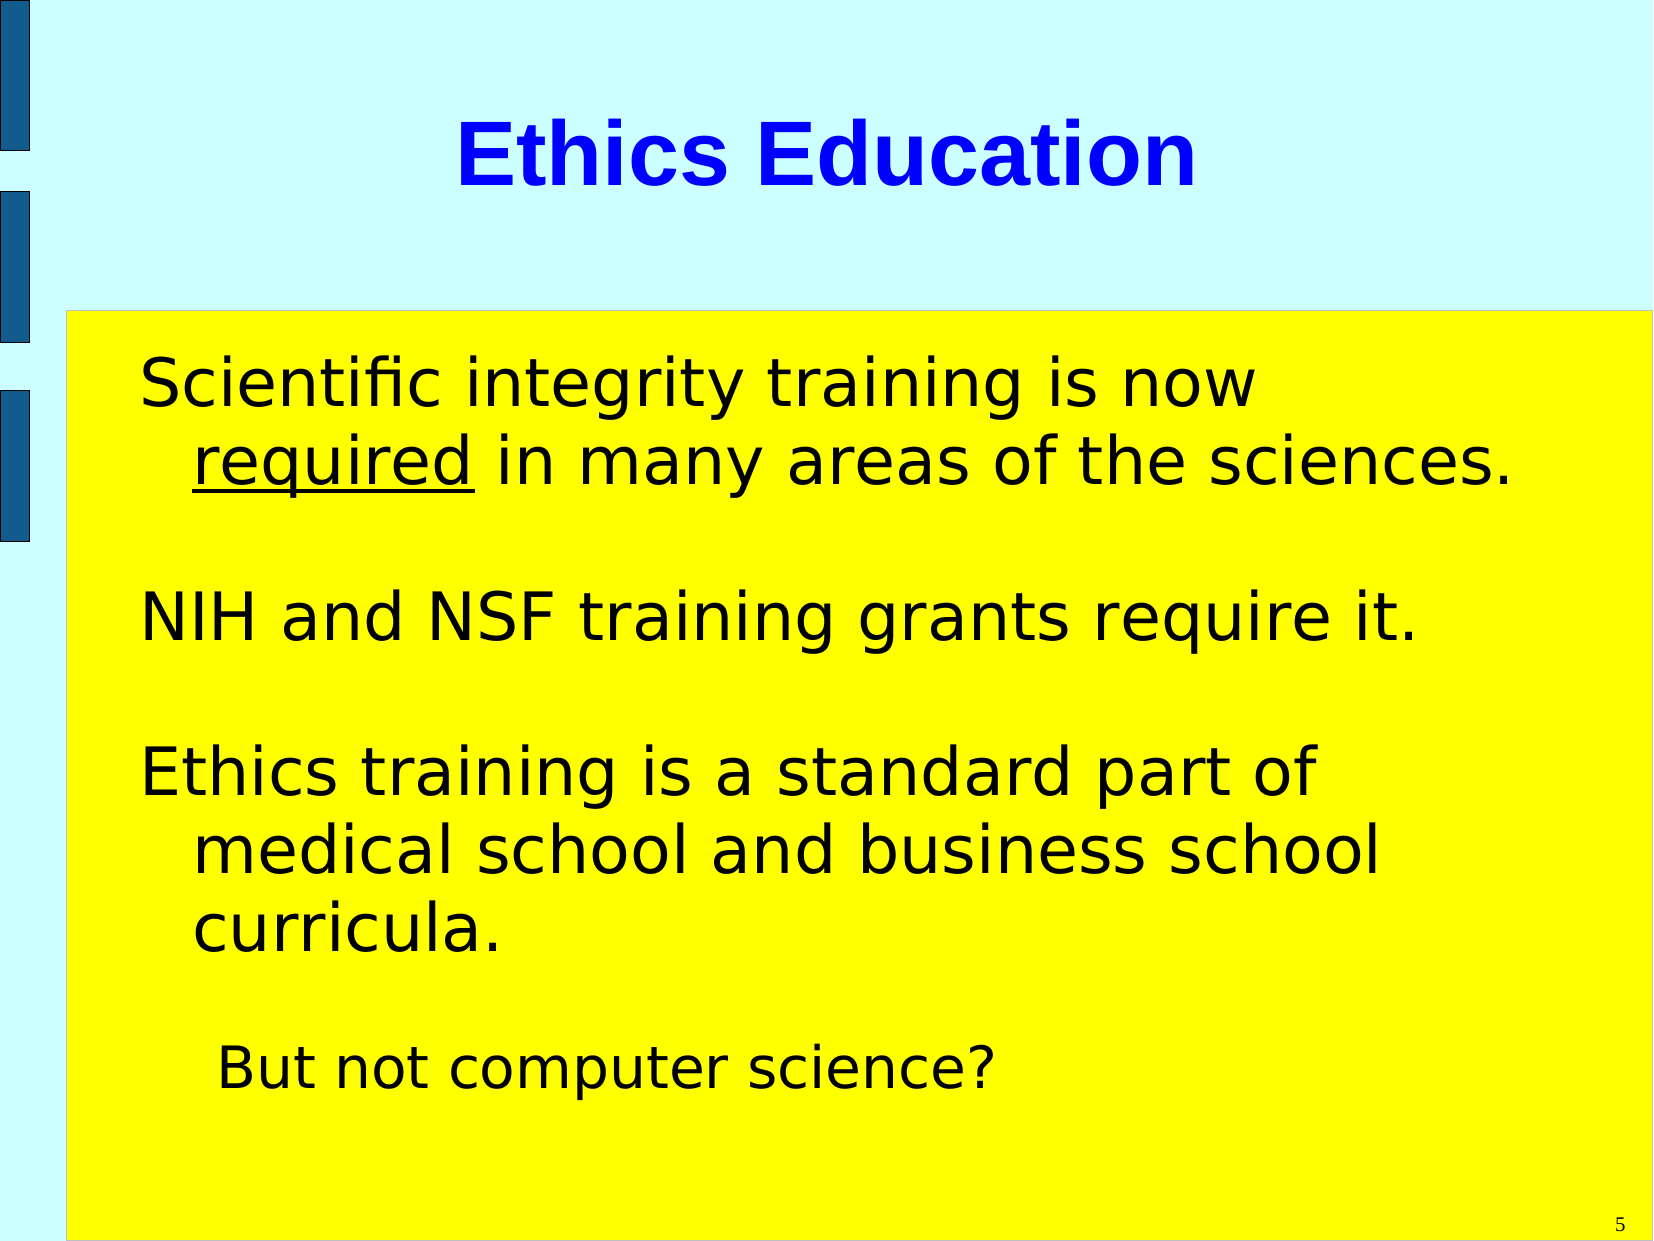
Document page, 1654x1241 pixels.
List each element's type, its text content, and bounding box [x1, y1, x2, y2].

title Ethics Education [121, 49, 1534, 258]
list Scientific integrity training is now required in many areas of the sciences. NIH and NSF training grants require it. Ethics training is a standard part of medical school and business school curricula. But not computer science? [121, 344, 1534, 1127]
